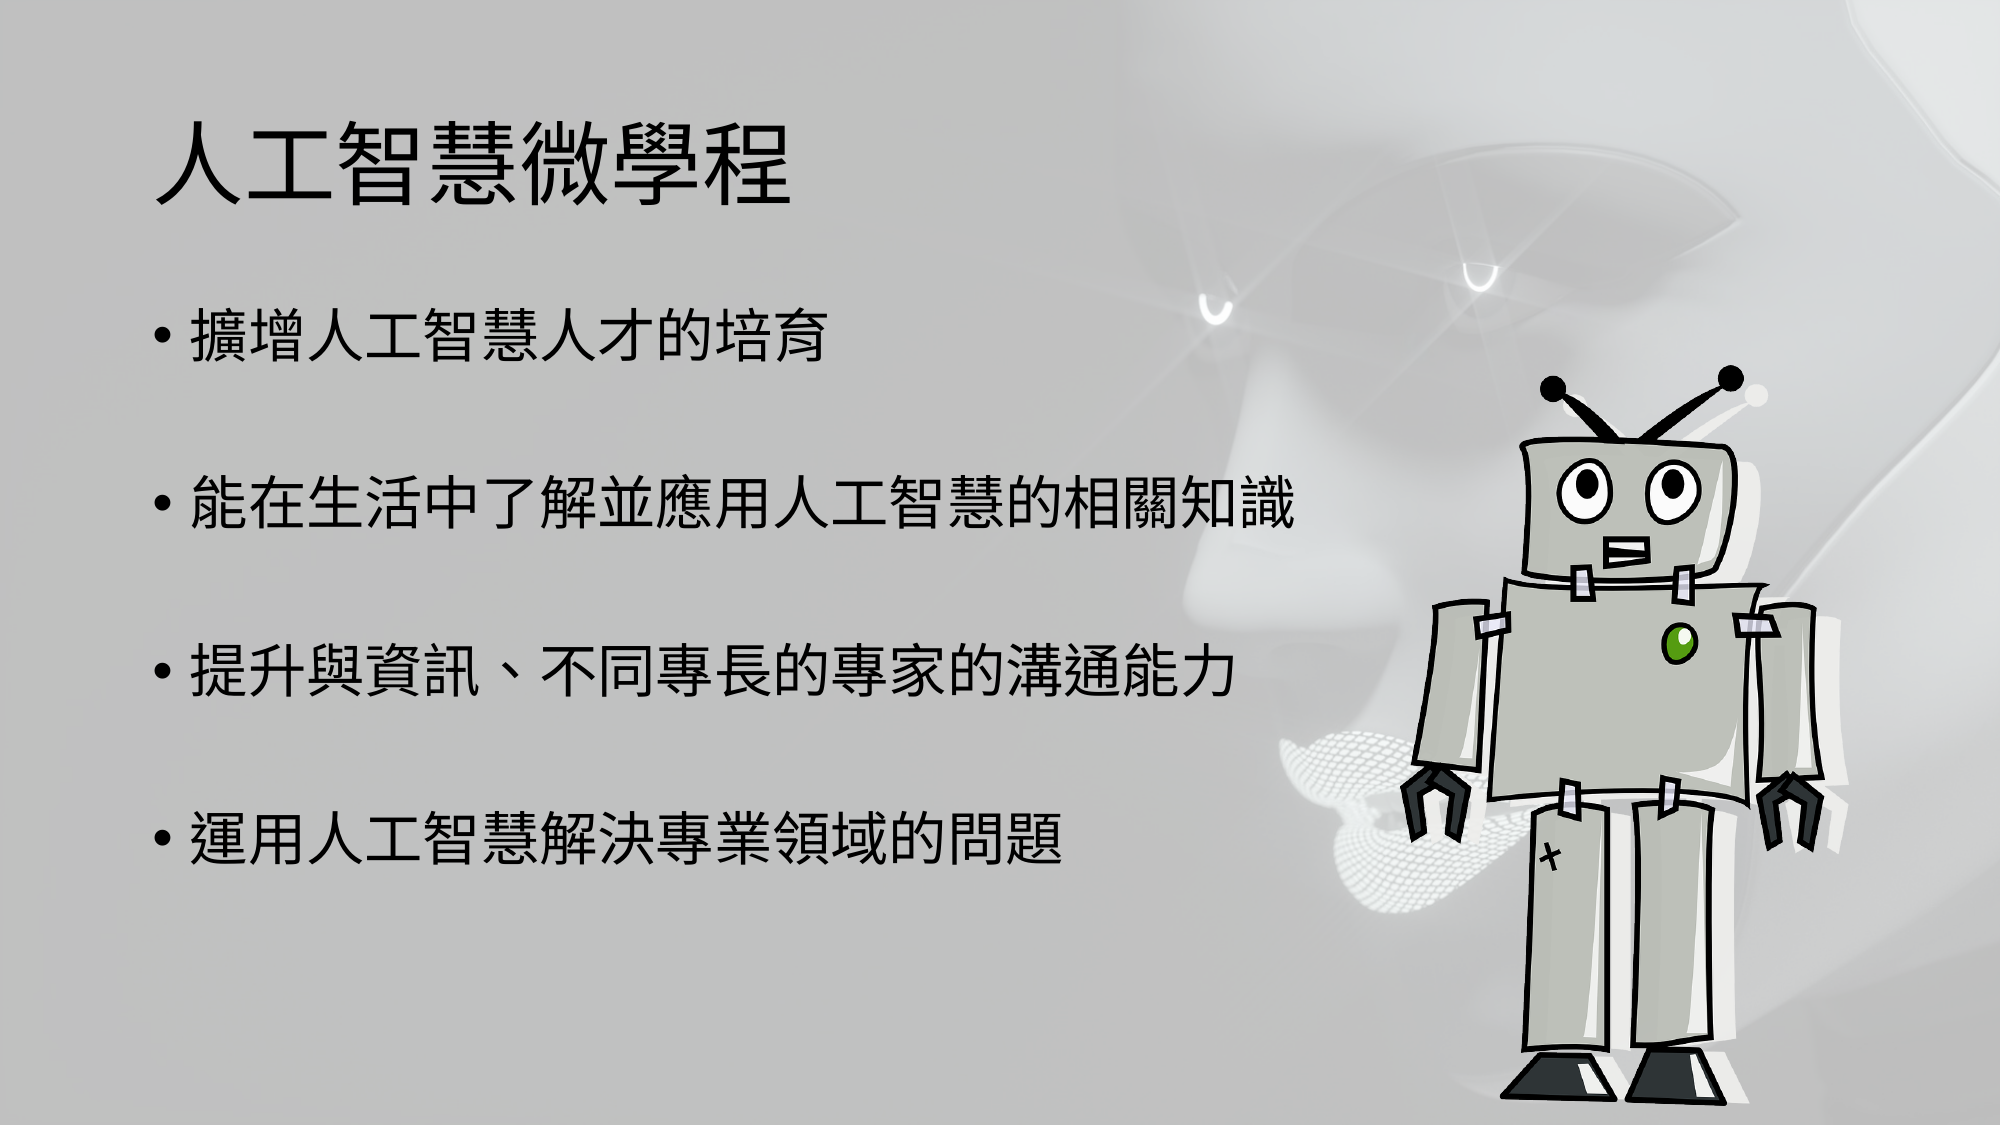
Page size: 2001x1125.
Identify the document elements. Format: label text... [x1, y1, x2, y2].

picture [1400, 365, 1849, 1106]
title 人工智慧微學程 [137, 59, 1863, 278]
list 擴增人工智慧人才的培育 能在生活中了解並應用人工智慧的相關知識 提升與資訊、不同專長的專家的溝通能力 運用人工智慧解決專業領域的問題 [137, 299, 1863, 1014]
